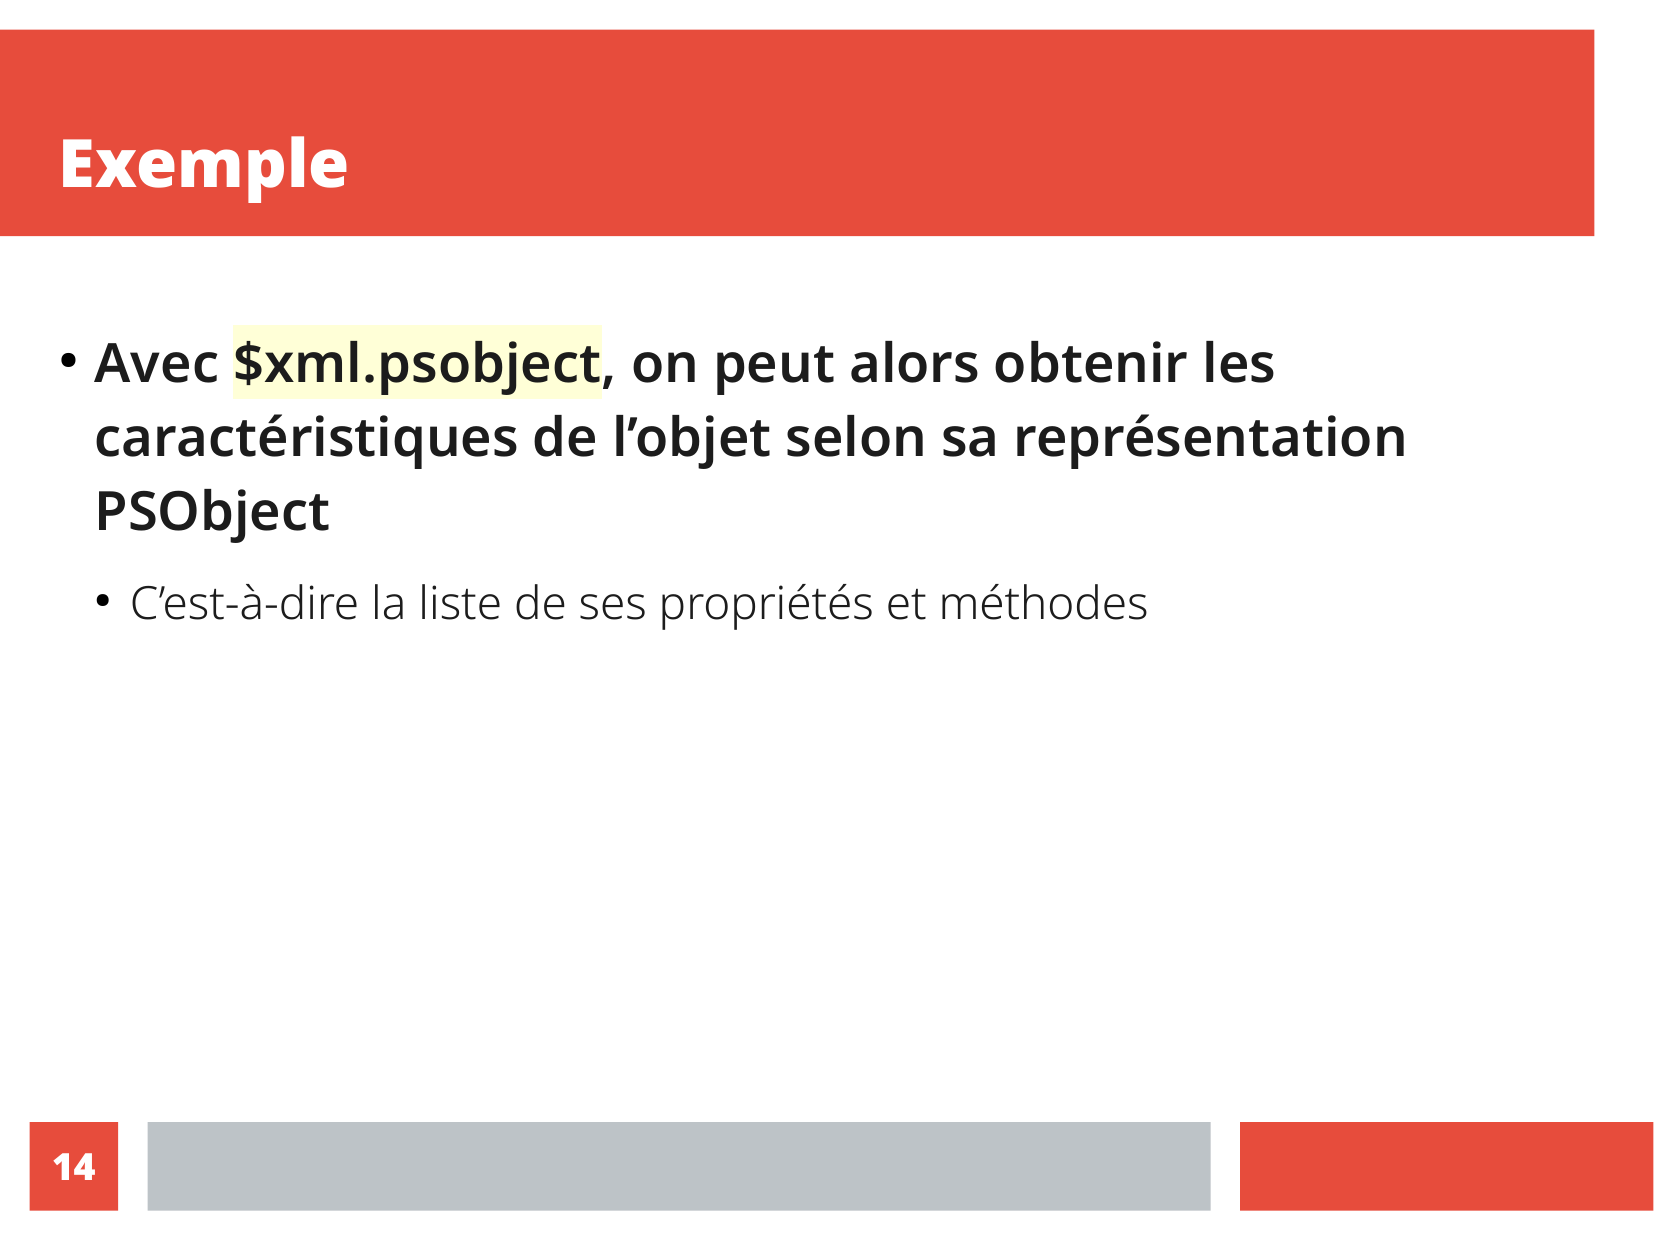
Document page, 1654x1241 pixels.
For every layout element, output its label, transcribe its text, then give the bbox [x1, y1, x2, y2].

title Exemple [59, 59, 1595, 207]
list Avec $xml.psobject, on peut alors obtenir les caractéristiques de l’objet selon sa représentation PSObject C’est-à-dire la liste de ses propriétés et méthodes [59, 324, 1565, 1093]
